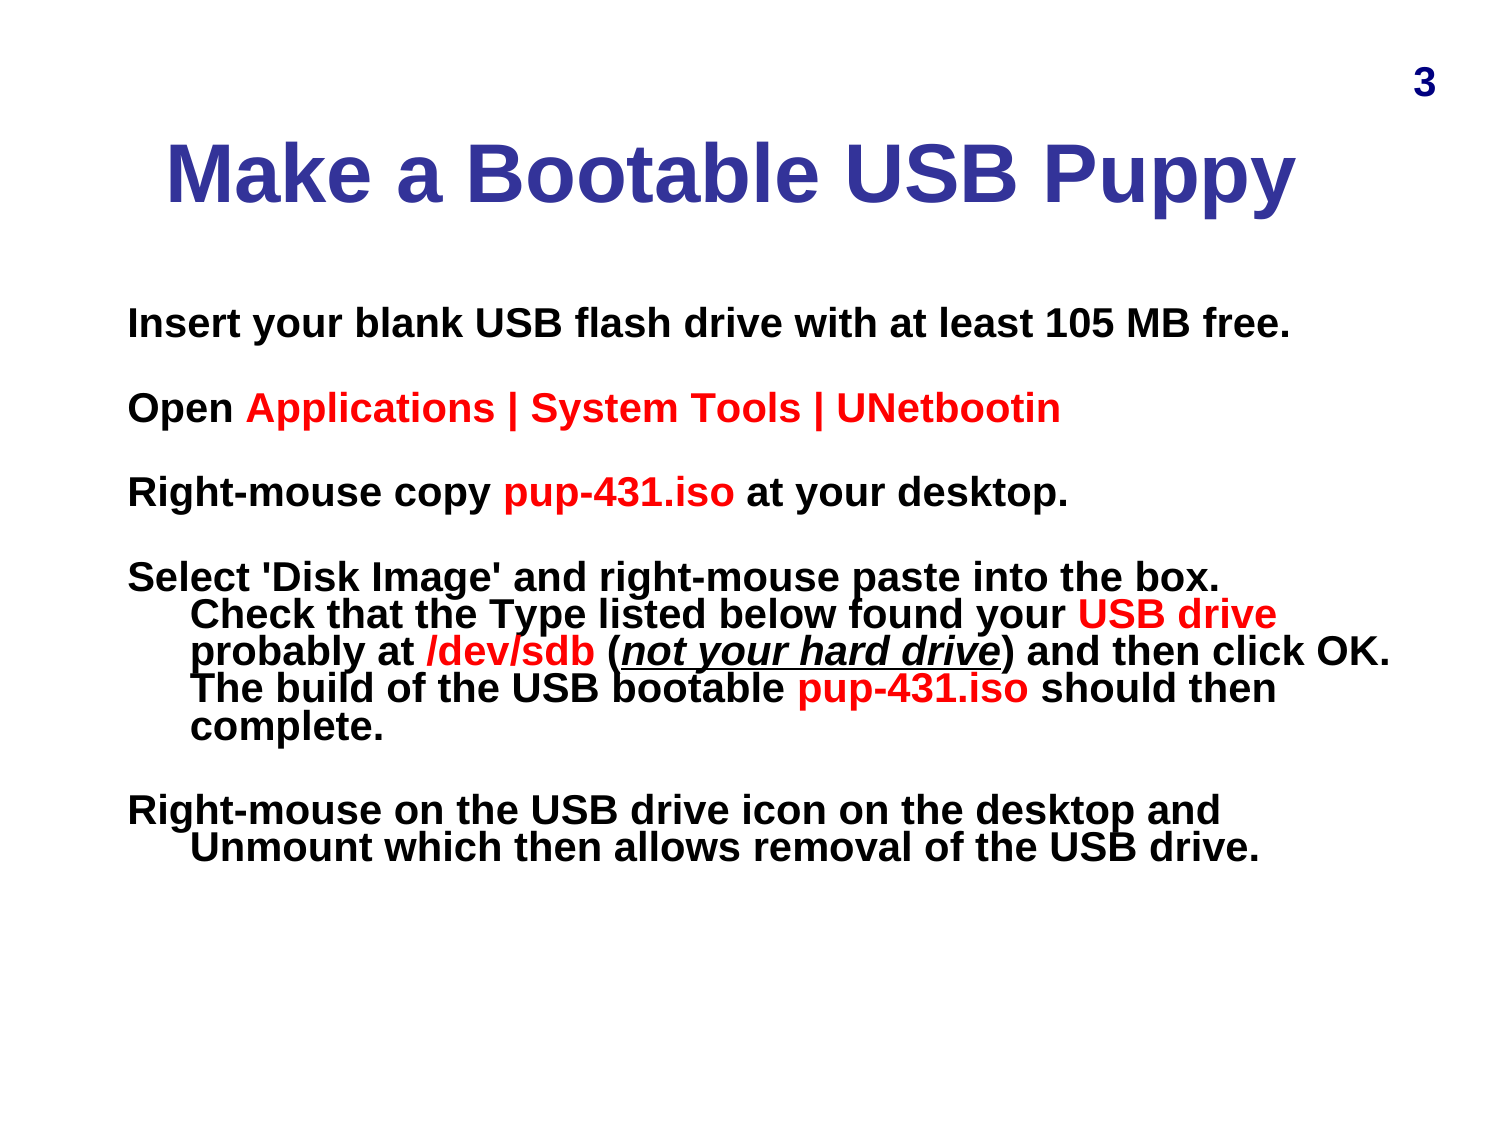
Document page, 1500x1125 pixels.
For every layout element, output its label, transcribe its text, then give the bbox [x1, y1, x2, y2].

title Make a Bootable USB Puppy [112, 112, 1351, 236]
text_box 3 [1387, 47, 1463, 113]
list Insert your blank USB flash drive with at least 105 MB free. Open Applications | System Tools | UNetbootin Right-mouse copy pup-431.iso at your desktop. Select 'Disk Image' and right-mouse paste into the box. Check that the Type listed below found your USB drive probably at /dev/sdb (not your hard drive) and then click OK. The build of the USB bootable pup-431.iso should then complete. Right-mouse on the USB drive icon on the desktop and Unmount which then allows removal of the USB drive. [112, 299, 1426, 1019]
